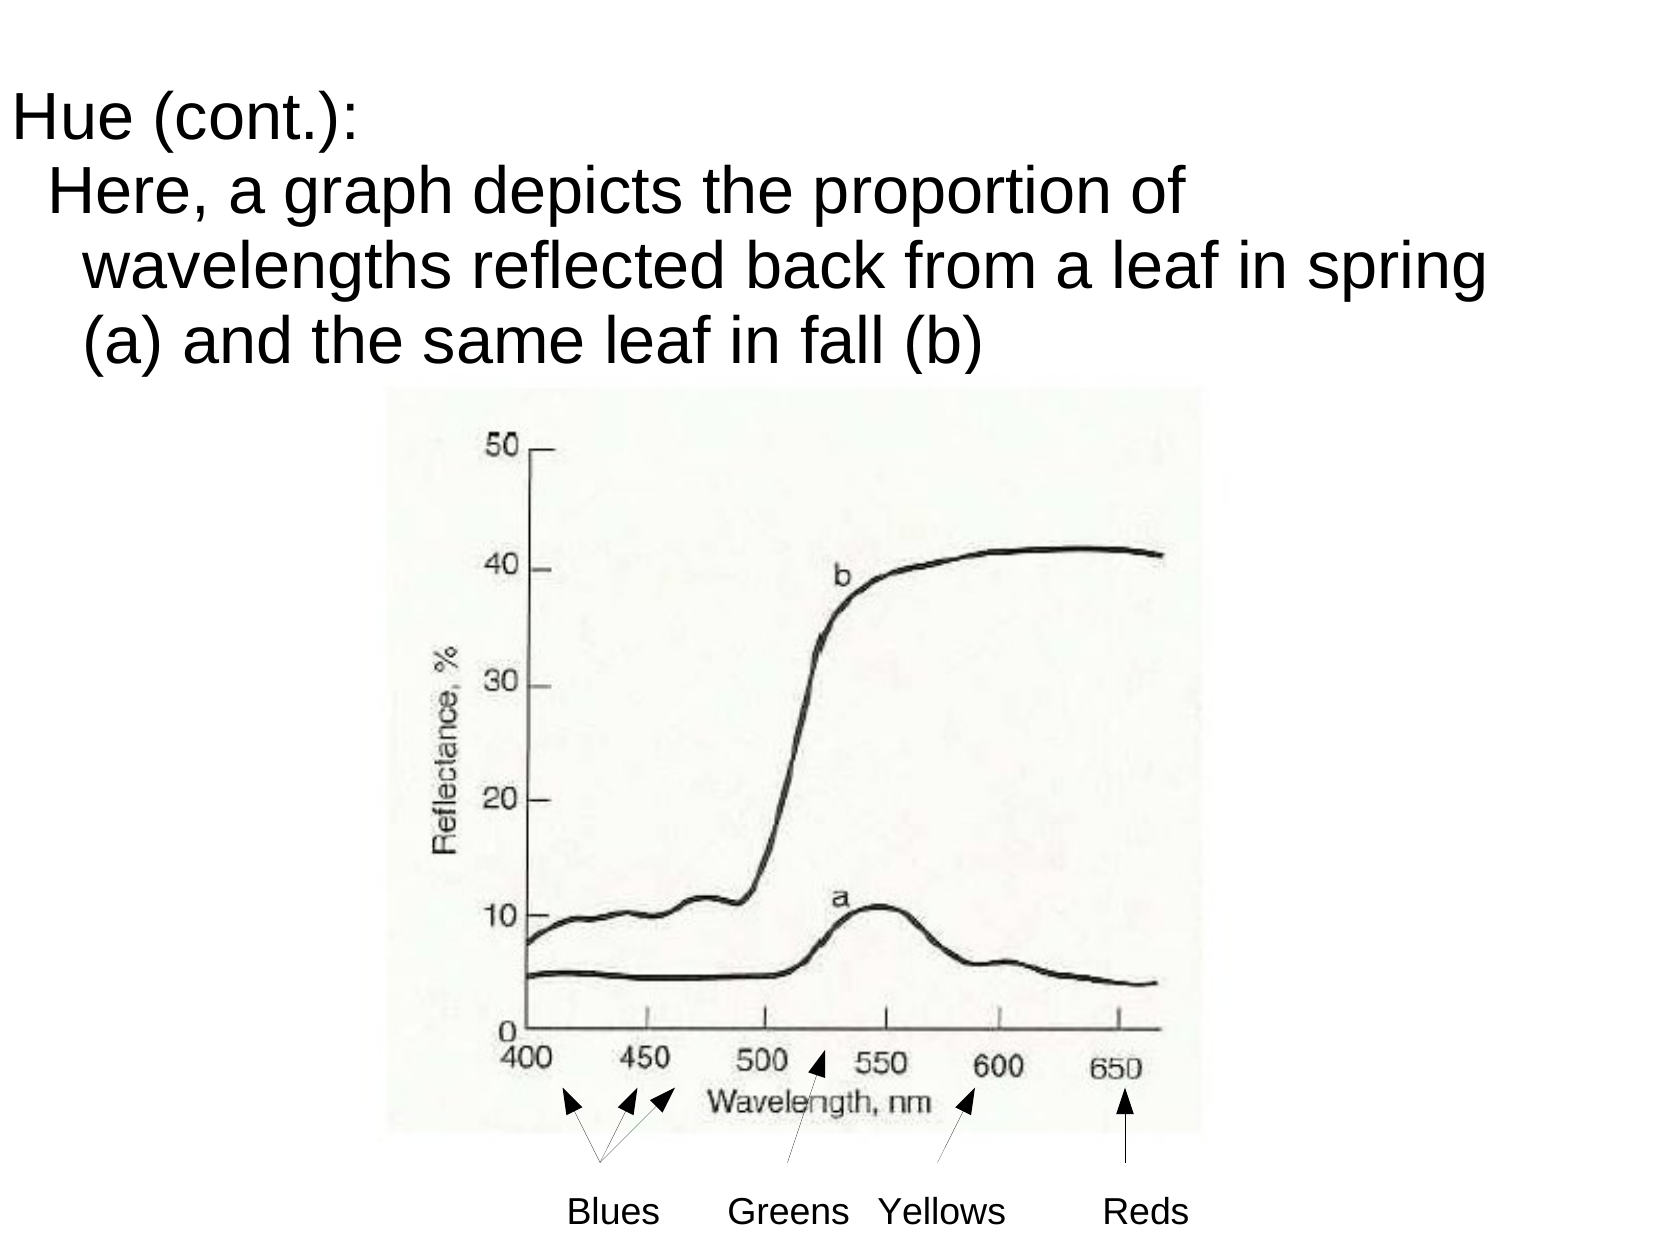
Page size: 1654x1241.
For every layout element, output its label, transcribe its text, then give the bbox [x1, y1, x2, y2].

text_box Reds [1087, 1183, 1205, 1241]
text_box Blues [551, 1183, 676, 1241]
picture [262, 374, 1280, 1159]
text_box Greens [712, 1183, 862, 1241]
text_box Yellows [862, 1183, 1021, 1241]
subtitle Hue (cont.): Here, a graph depicts the proportion of wavelengths reflected back from a leaf in spring (a) and the same leaf in fall (b) [11, 0, 1501, 638]
